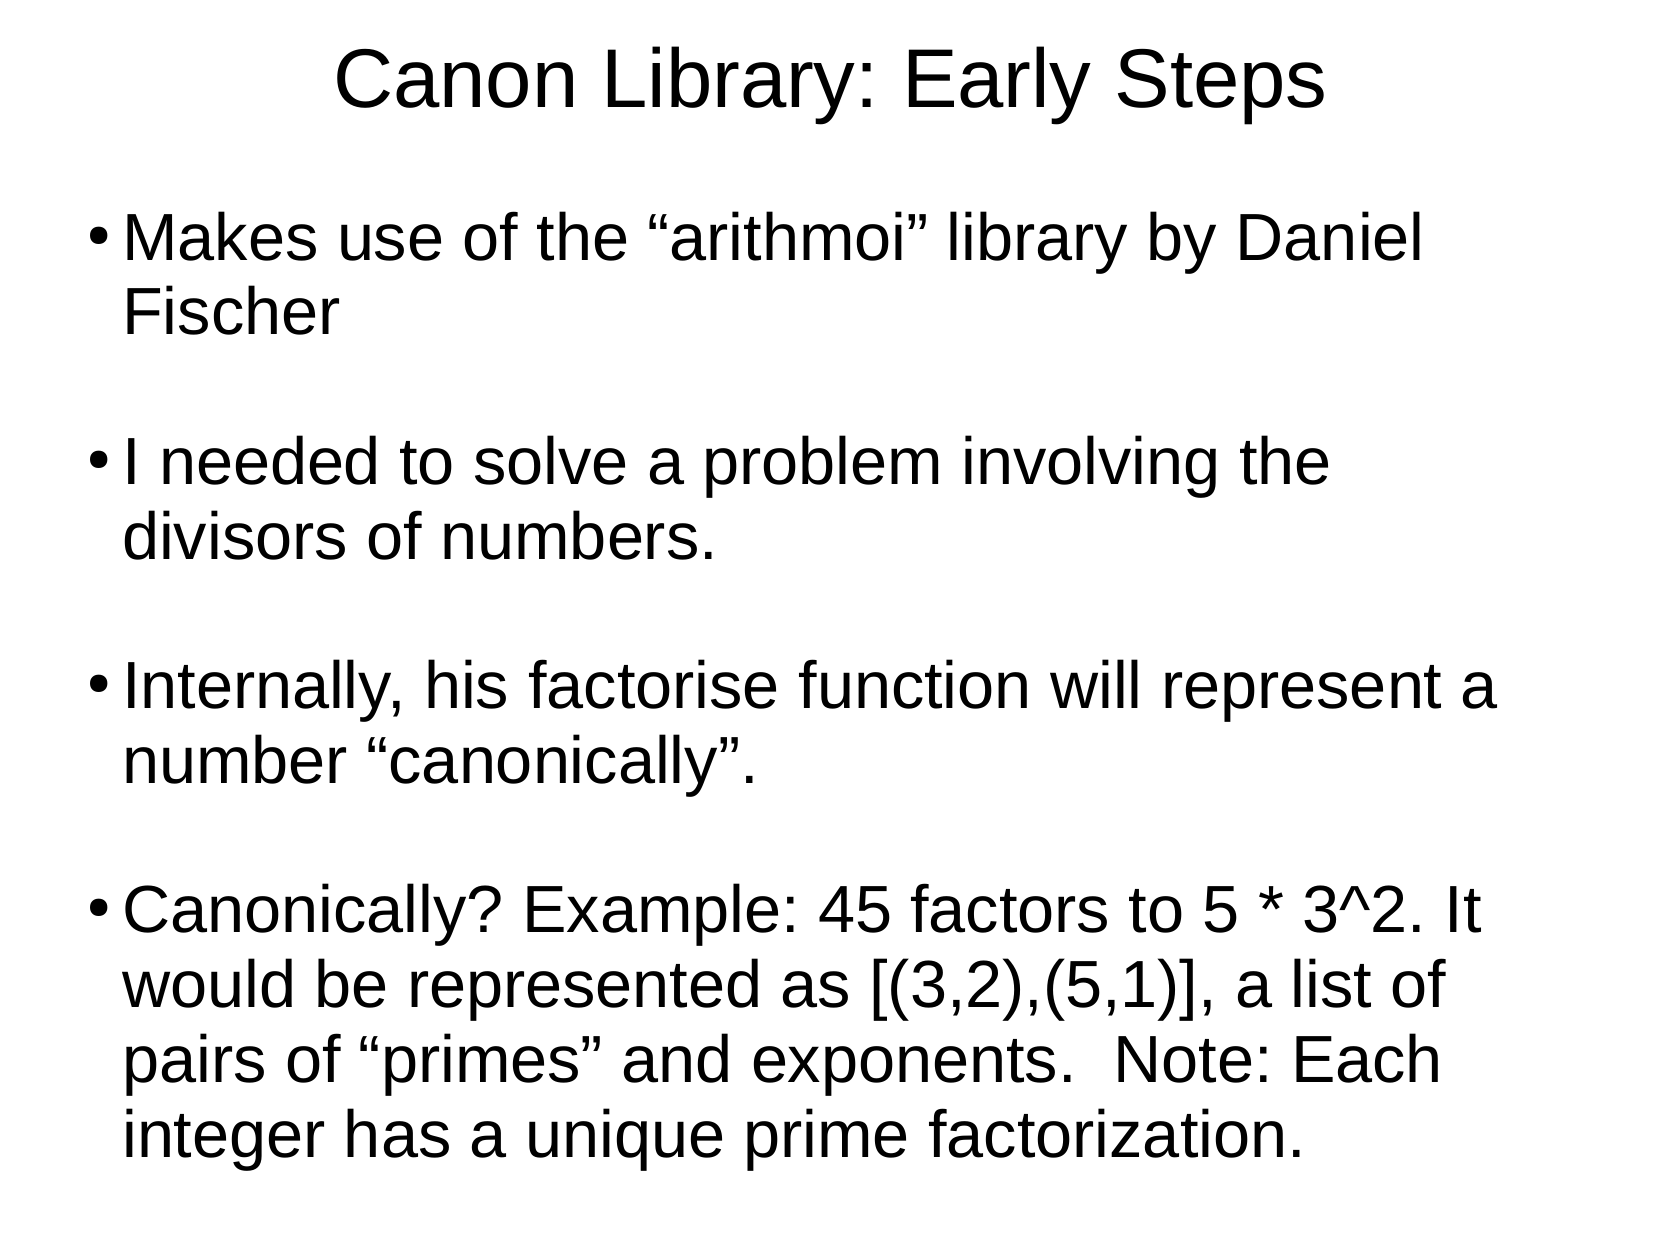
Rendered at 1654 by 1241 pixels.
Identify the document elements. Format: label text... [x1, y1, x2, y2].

subtitle Canon Library: Early Steps Makes use of the “arithmoi” library by Daniel Fischer I needed to solve a problem involving the divisors of numbers. Internally, his factorise function will represent a number “canonically”. Canonically? Example: 45 factors to 5 * 3^2. It would be represented as [(3,2),(5,1)], a list of pairs of “primes” and exponents. Note: Each integer has a unique prime factorization. [86, 33, 1576, 1171]
